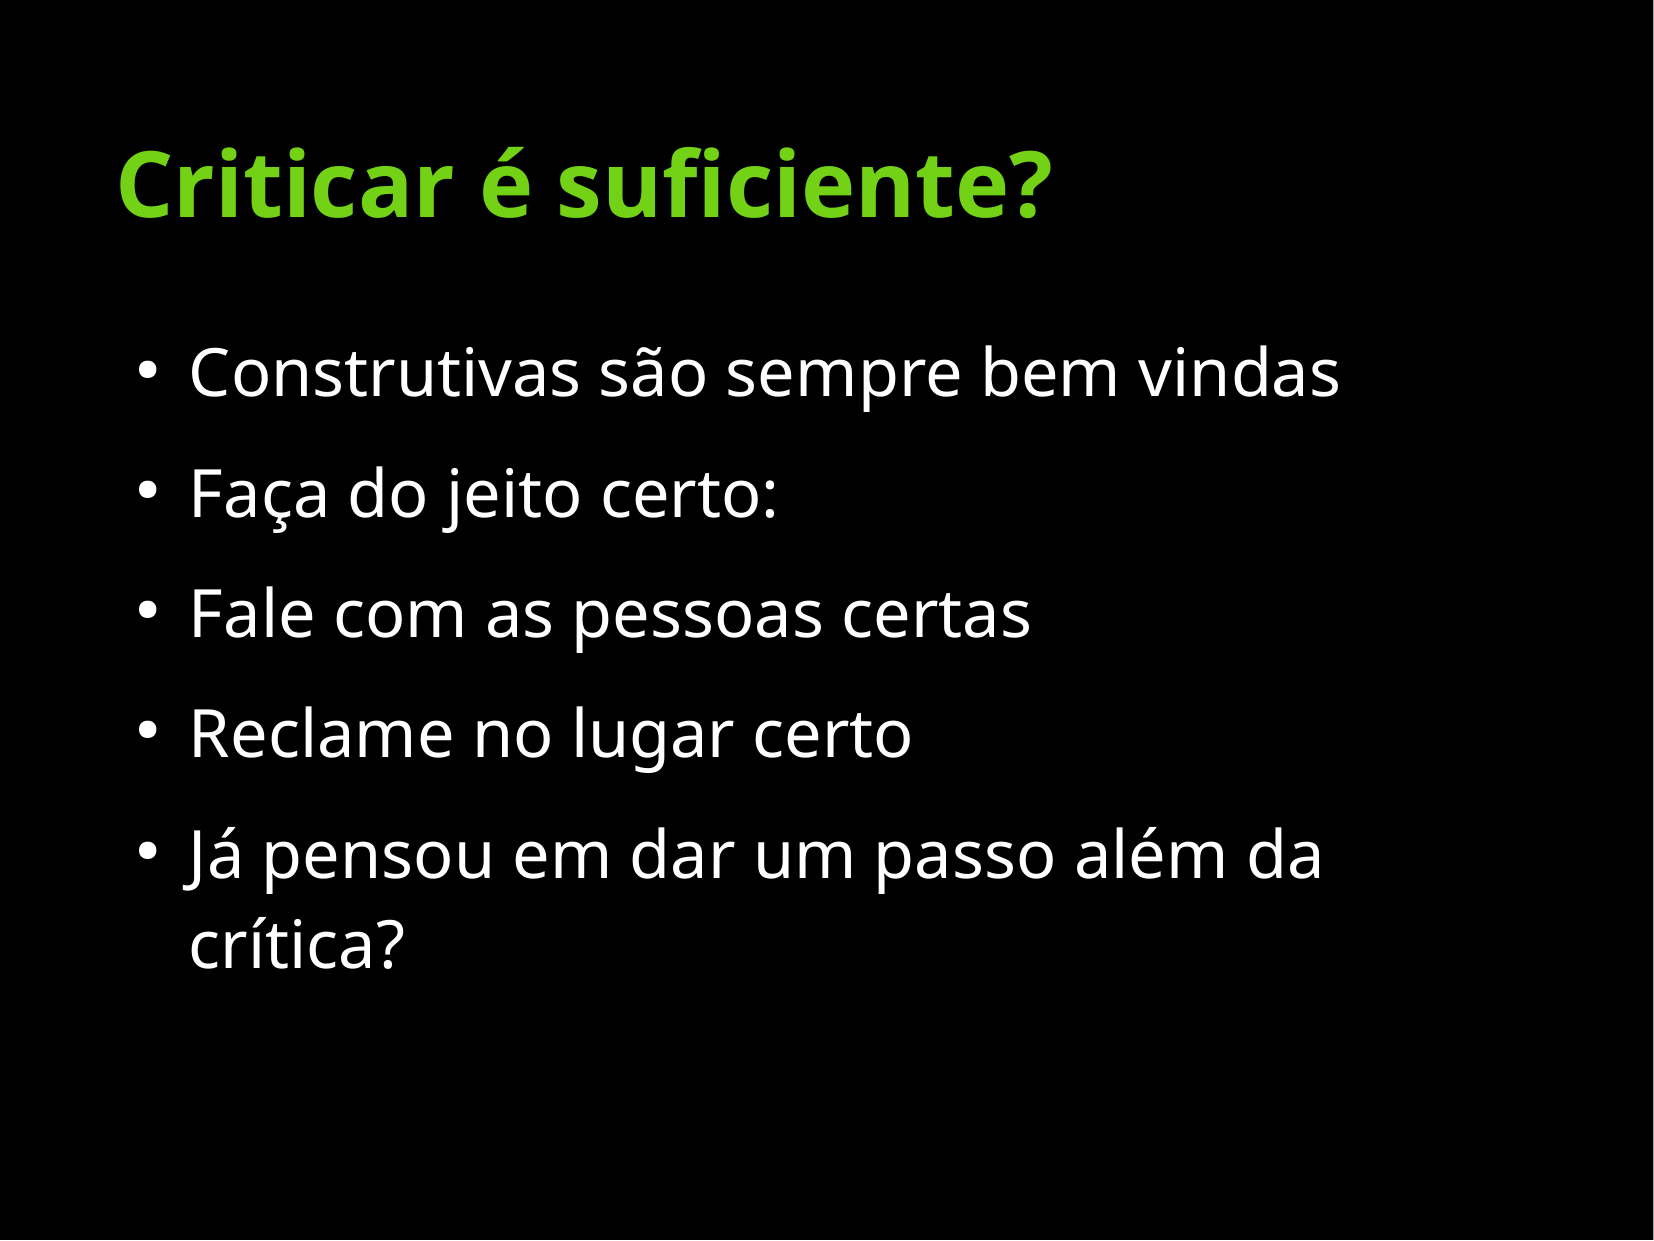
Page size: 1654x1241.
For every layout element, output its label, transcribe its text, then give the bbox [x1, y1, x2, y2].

list Construtivas são sempre bem vindas Faça do jeito certo: Fale com as pessoas certas Reclame no lugar certo Já pensou em dar um passo além da crítica? [118, 325, 1536, 1145]
title Criticar é suficiente? [115, 78, 1539, 287]
